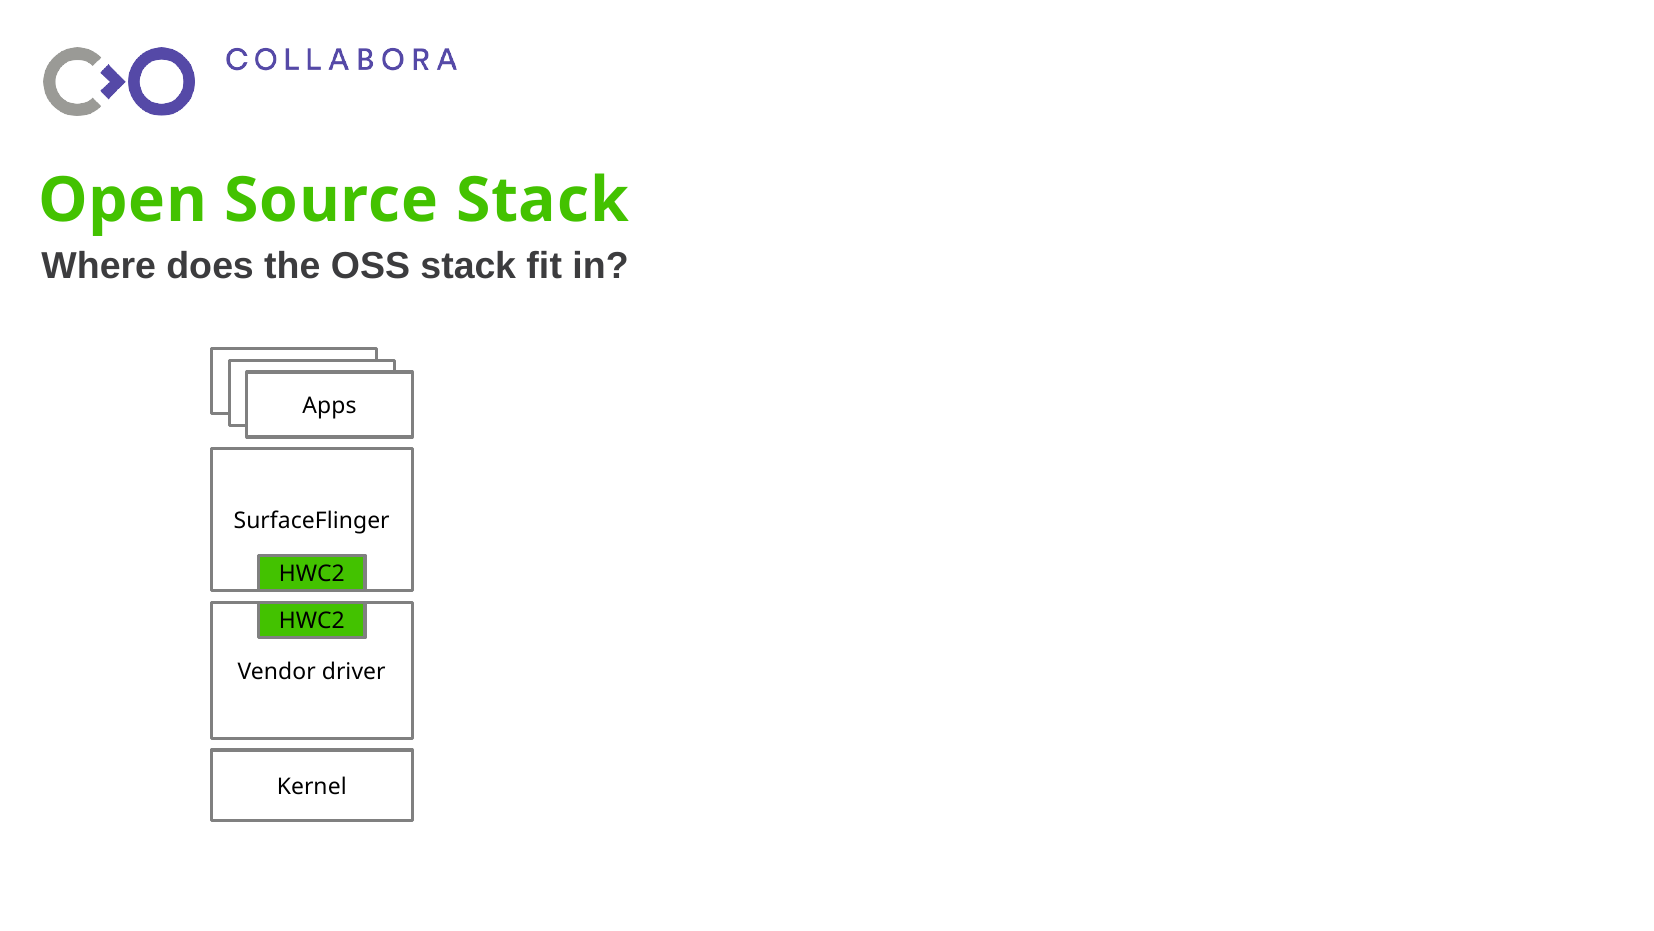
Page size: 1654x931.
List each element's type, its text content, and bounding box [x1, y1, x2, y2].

text_box [211, 348, 395, 426]
text_box Vendor driver [211, 602, 413, 739]
picture [43, 47, 457, 116]
text_box Kernel [211, 750, 413, 821]
text_box HWC2 [258, 602, 366, 638]
title Open Source Stack [38, 159, 1614, 216]
text_box Apps [246, 372, 413, 438]
text_box HWC2 [258, 555, 366, 591]
text_box Where does the OSS stack fit in? [41, 240, 1614, 290]
text_box SurfaceFlinger [211, 448, 413, 591]
